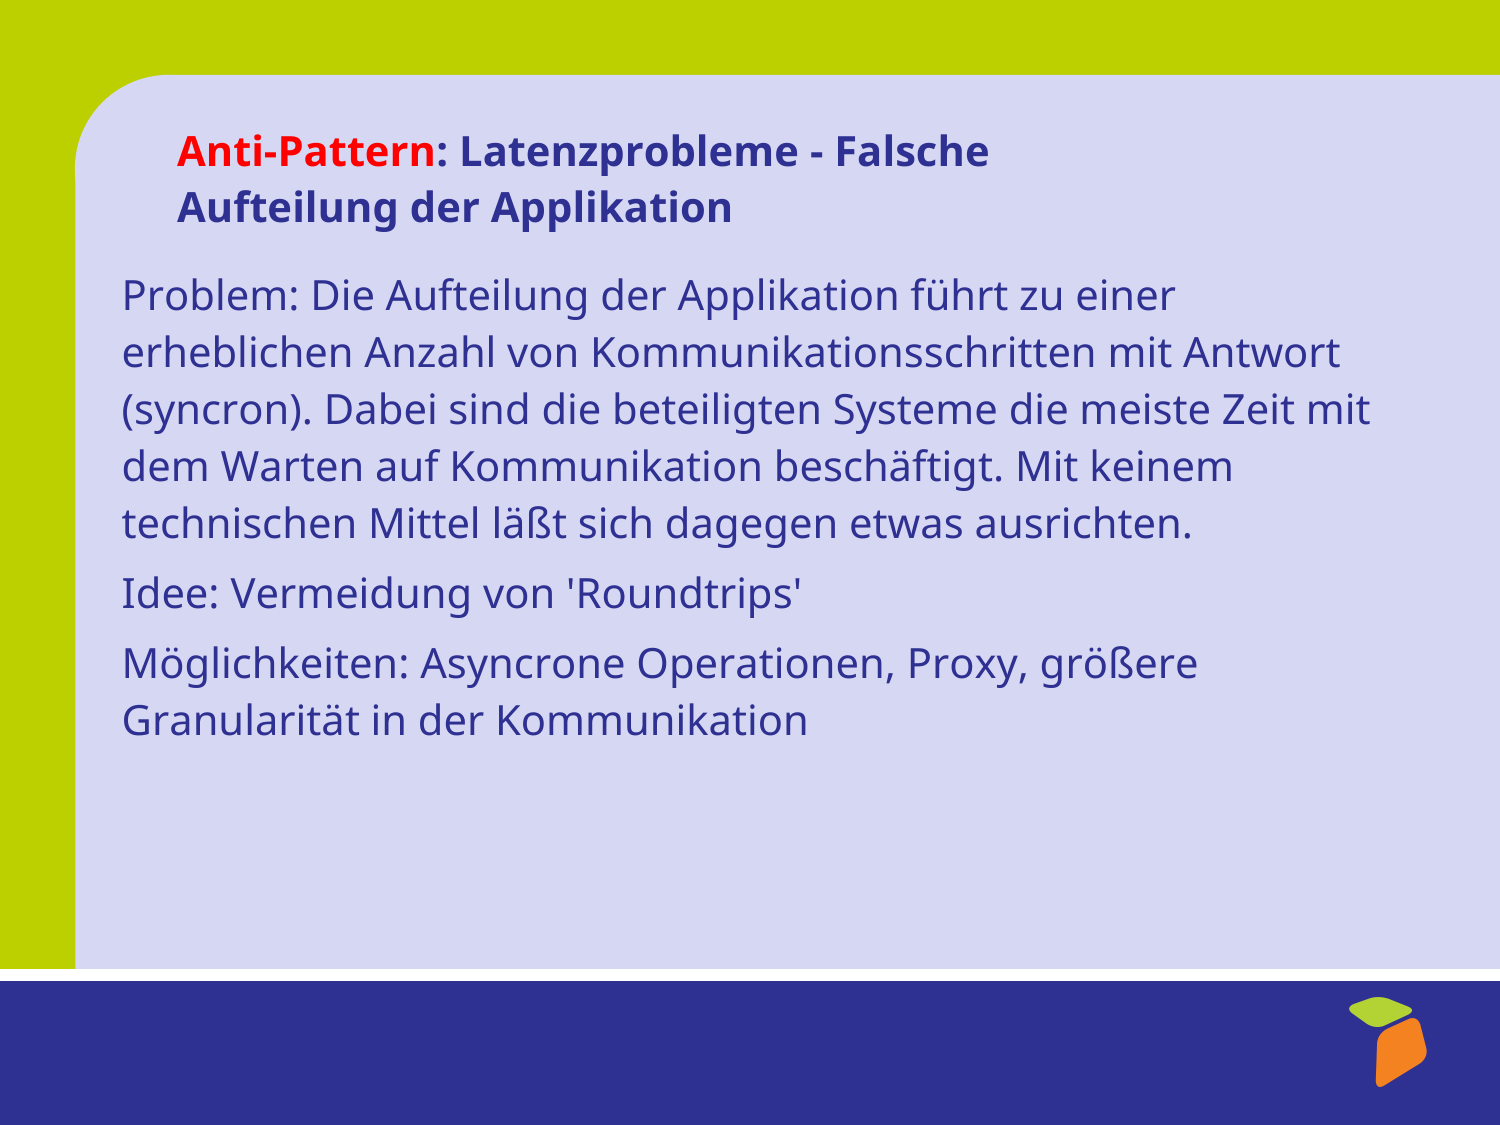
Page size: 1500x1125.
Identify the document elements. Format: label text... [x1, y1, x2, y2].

list Problem: Die Aufteilung der Applikation führt zu einer erheblichen Anzahl von Kommunikationsschritten mit Antwort (syncron). Dabei sind die beteiligten Systeme die meiste Zeit mit dem Warten auf Kommunikation beschäftigt. Mit keinem technischen Mittel läßt sich dagegen etwas ausrichten. Idee: Vermeidung von 'Roundtrips' Möglichkeiten: Asyncrone Operationen, Proxy, größere Granularität in der Kommunikation [121, 265, 1418, 916]
title Anti-Pattern: Latenzprobleme - Falsche Aufteilung der Applikation [177, 118, 1126, 239]
picture [0, 981, 1500, 1125]
